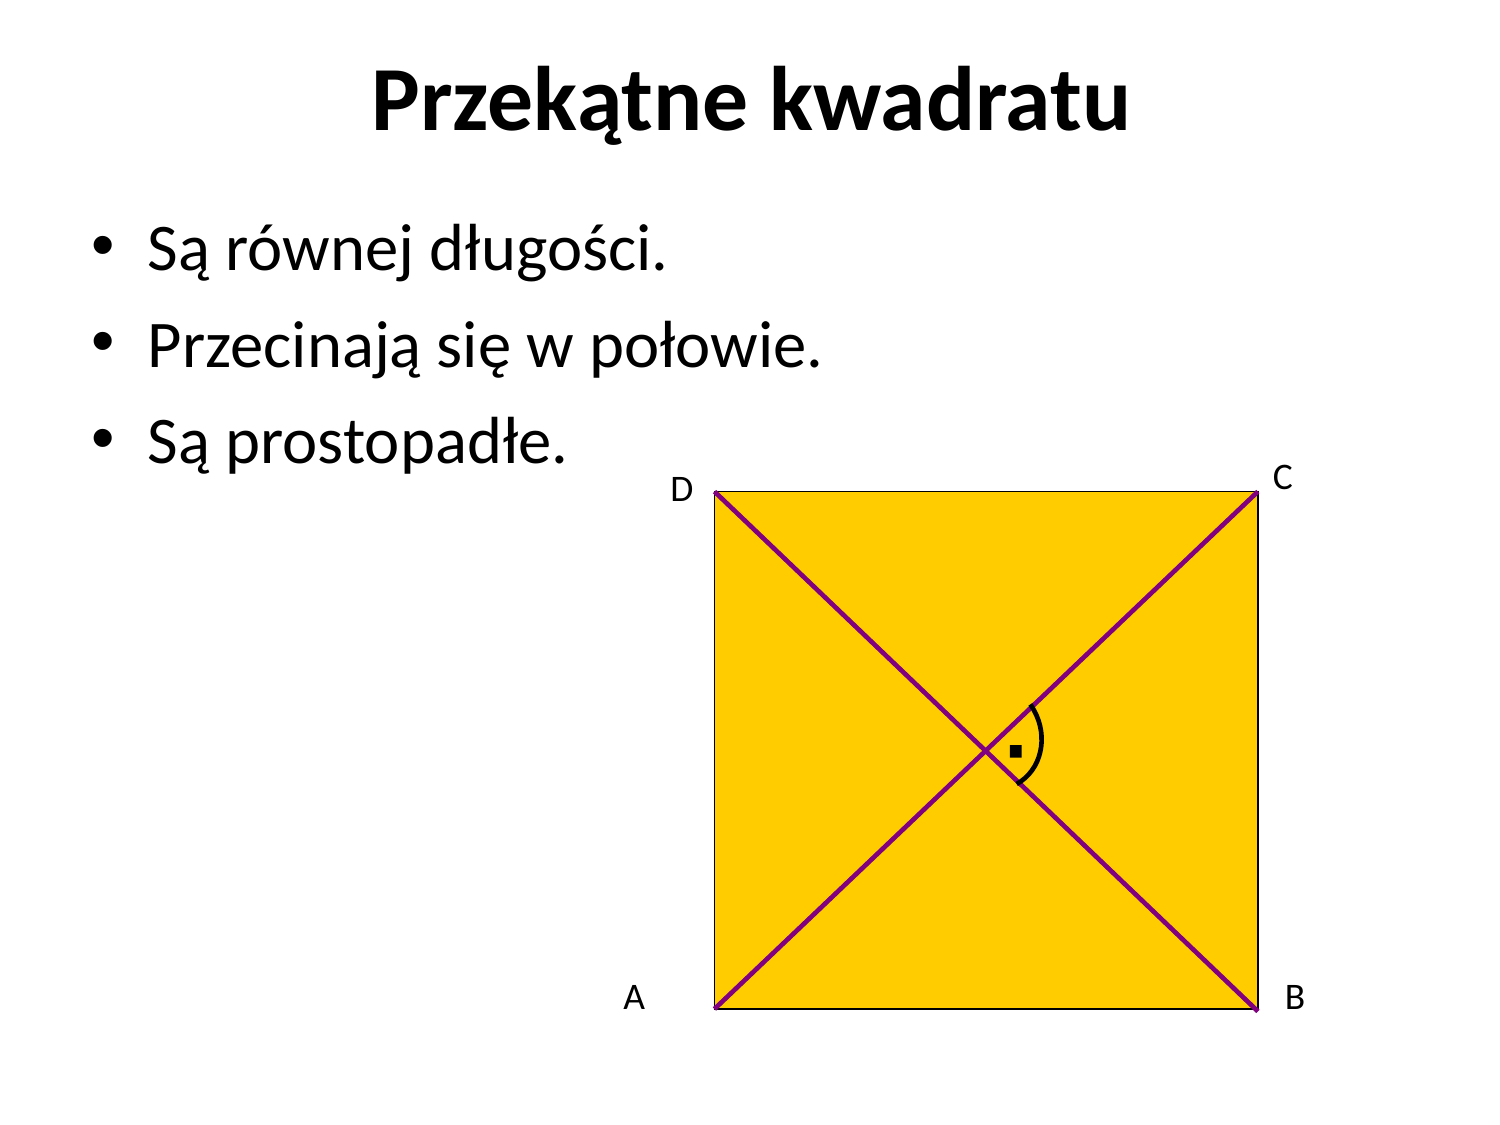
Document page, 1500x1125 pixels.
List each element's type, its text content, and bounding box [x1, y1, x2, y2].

list Są równej długości. Przecinają się w połowie. Są prostopadłe. [76, 196, 1461, 1029]
text_box [990, 712, 1039, 779]
text_box [715, 497, 981, 1004]
title Przekątne kwadratu [76, 0, 1427, 188]
text_box [719, 755, 1251, 1009]
text_box D [655, 456, 715, 517]
text_box C [1257, 444, 1325, 505]
text_box A [608, 964, 712, 1025]
text_box [720, 492, 1252, 747]
text_box [1024, 497, 1258, 1007]
text_box B [1269, 964, 1342, 1025]
